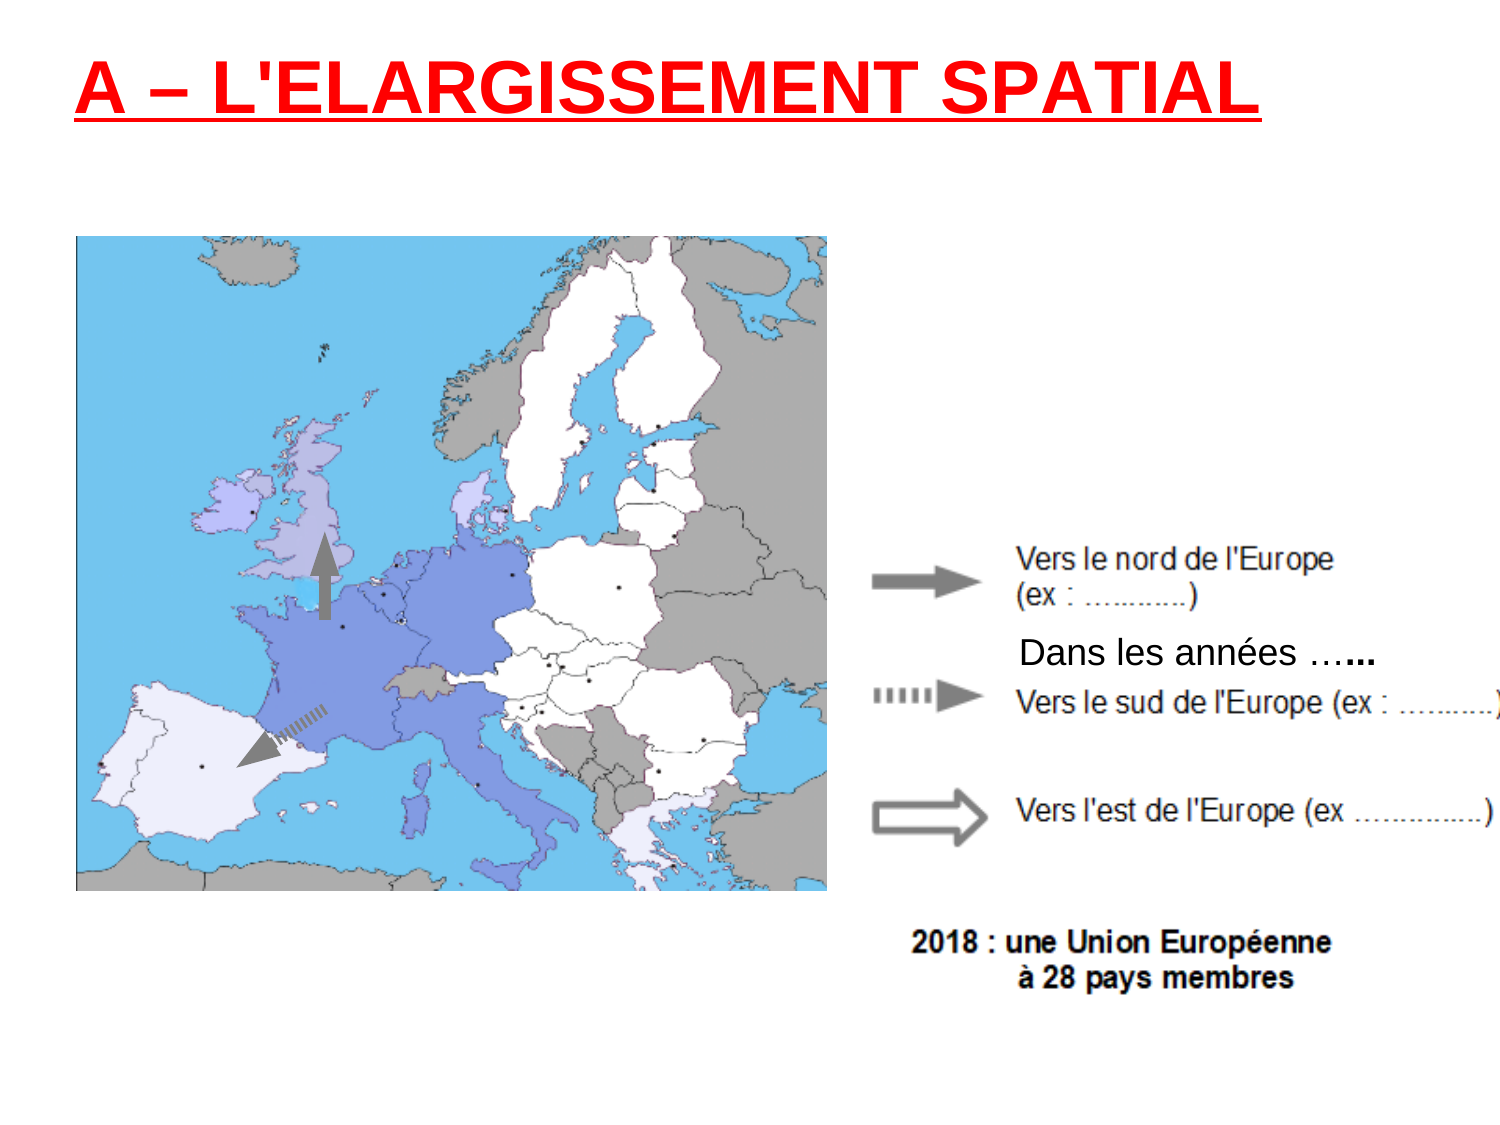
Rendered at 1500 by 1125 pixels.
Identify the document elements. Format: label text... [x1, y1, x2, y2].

title A – L'ELARGISSEMENT SPATIAL [59, 27, 1409, 148]
text_box Dans les années …... [1003, 620, 1418, 680]
picture [76, 236, 1500, 1034]
